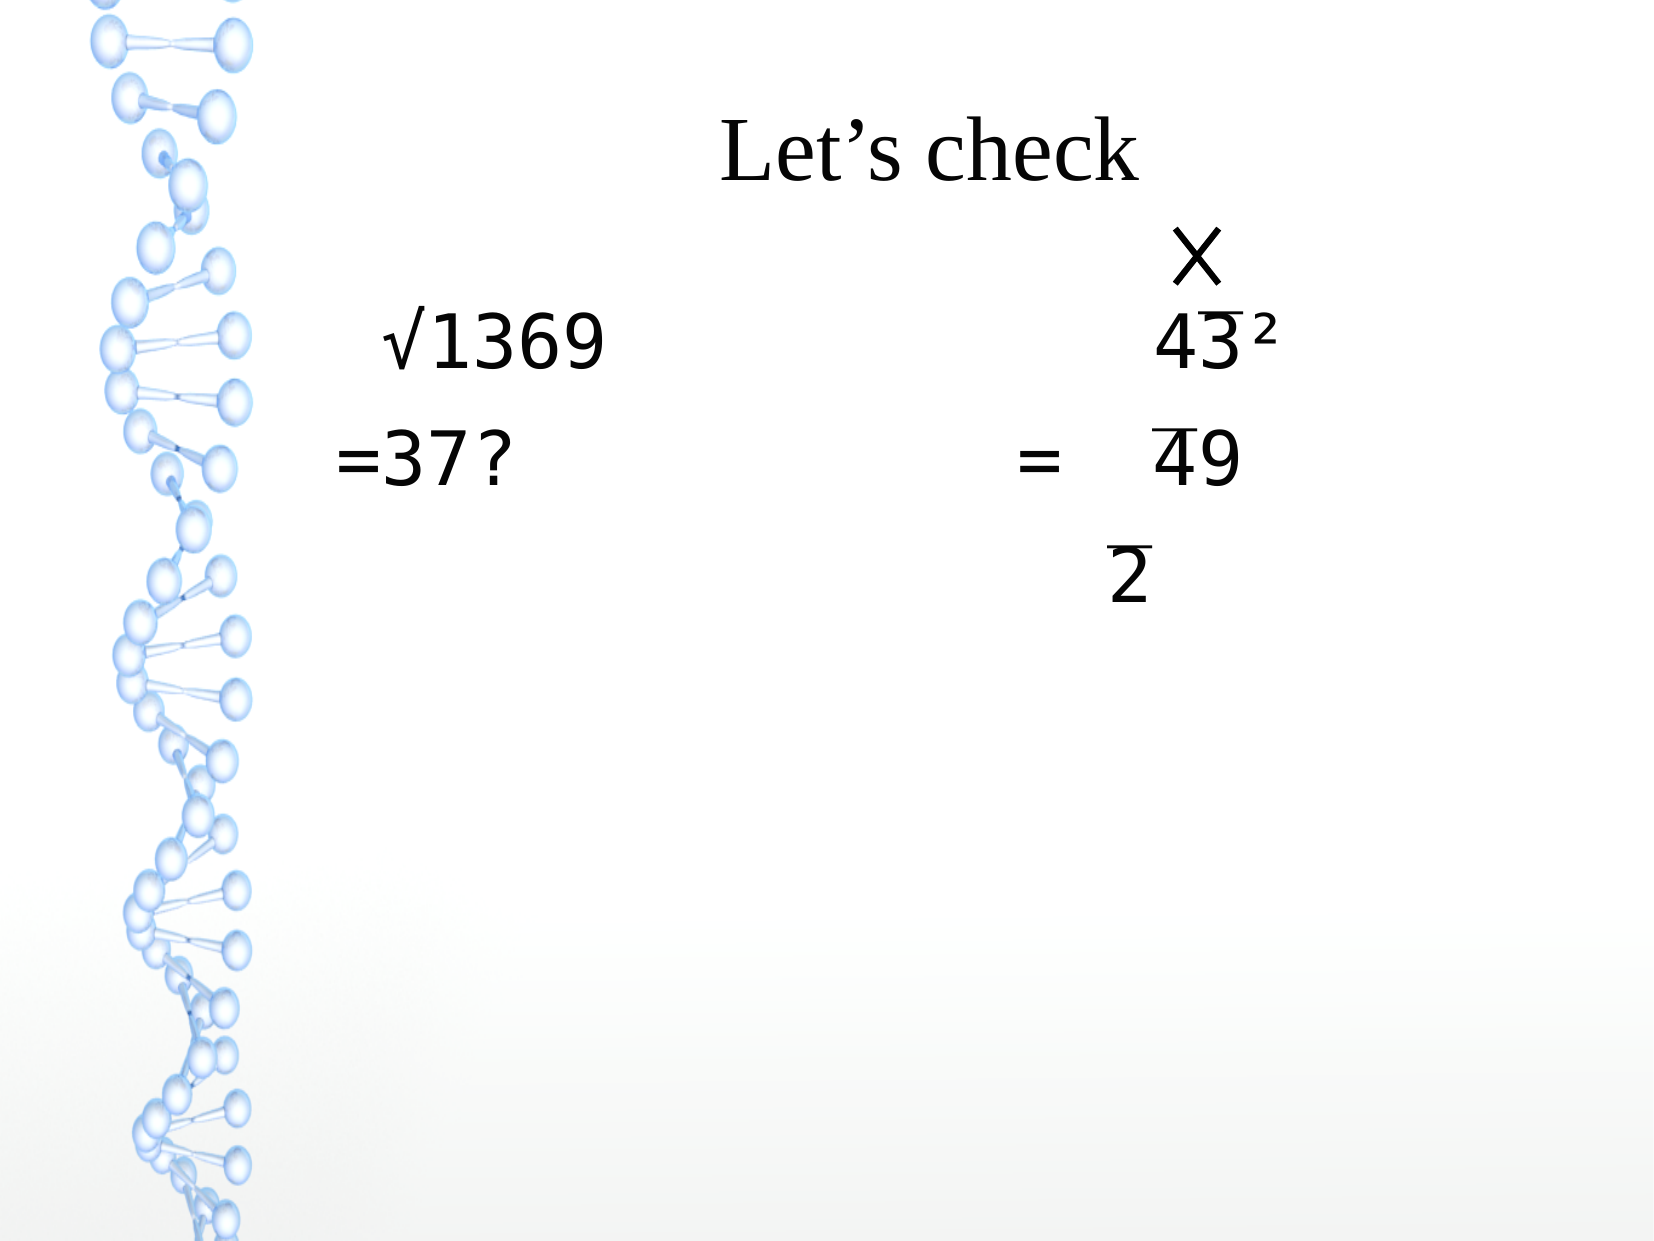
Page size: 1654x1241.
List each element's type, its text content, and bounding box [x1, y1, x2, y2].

list √1369 =37? [265, 299, 915, 1019]
picture [0, 0, 1654, 1241]
title Let’s check [265, 47, 1595, 252]
list 4̅3² = ̅49 ̅2 [946, 299, 1595, 1019]
